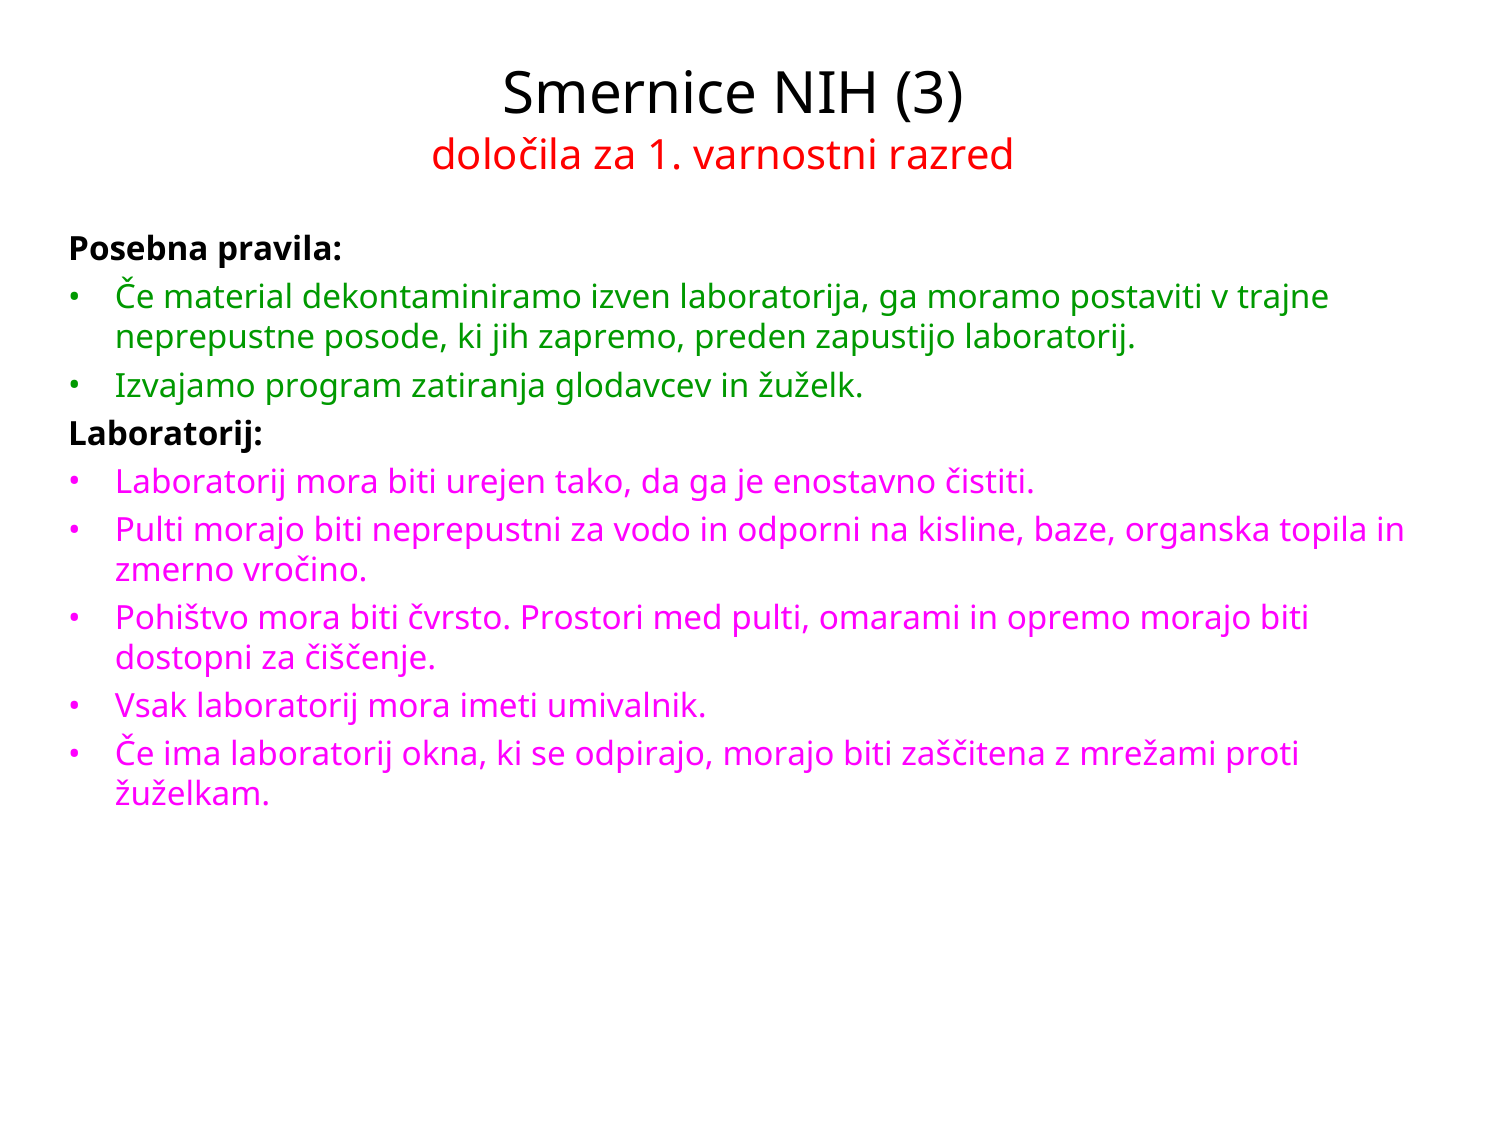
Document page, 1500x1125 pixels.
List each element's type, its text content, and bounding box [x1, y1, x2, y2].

list Posebna pravila: Če material dekontaminiramo izven laboratorija, ga moramo postaviti v trajne neprepustne posode, ki jih zapremo, preden zapustijo laboratorij. Izvajamo program zatiranja glodavcev in žuželk. Laboratorij: Laboratorij mora biti urejen tako, da ga je enostavno čistiti. Pulti morajo biti neprepustni za vodo in odporni na kisline, baze, organska topila in zmerno vročino. Pohištvo mora biti čvrsto. Prostori med pulti, omarami in opremo morajo biti dostopni za čiščenje. Vsak laboratorij mora imeti umivalnik. Če ima laboratorij okna, ki se odpirajo, morajo biti zaščitena z mrežami proti žuželkam. [53, 220, 1437, 835]
title Smernice NIH (3) določila za 1. varnostni razred [66, 26, 1400, 220]
